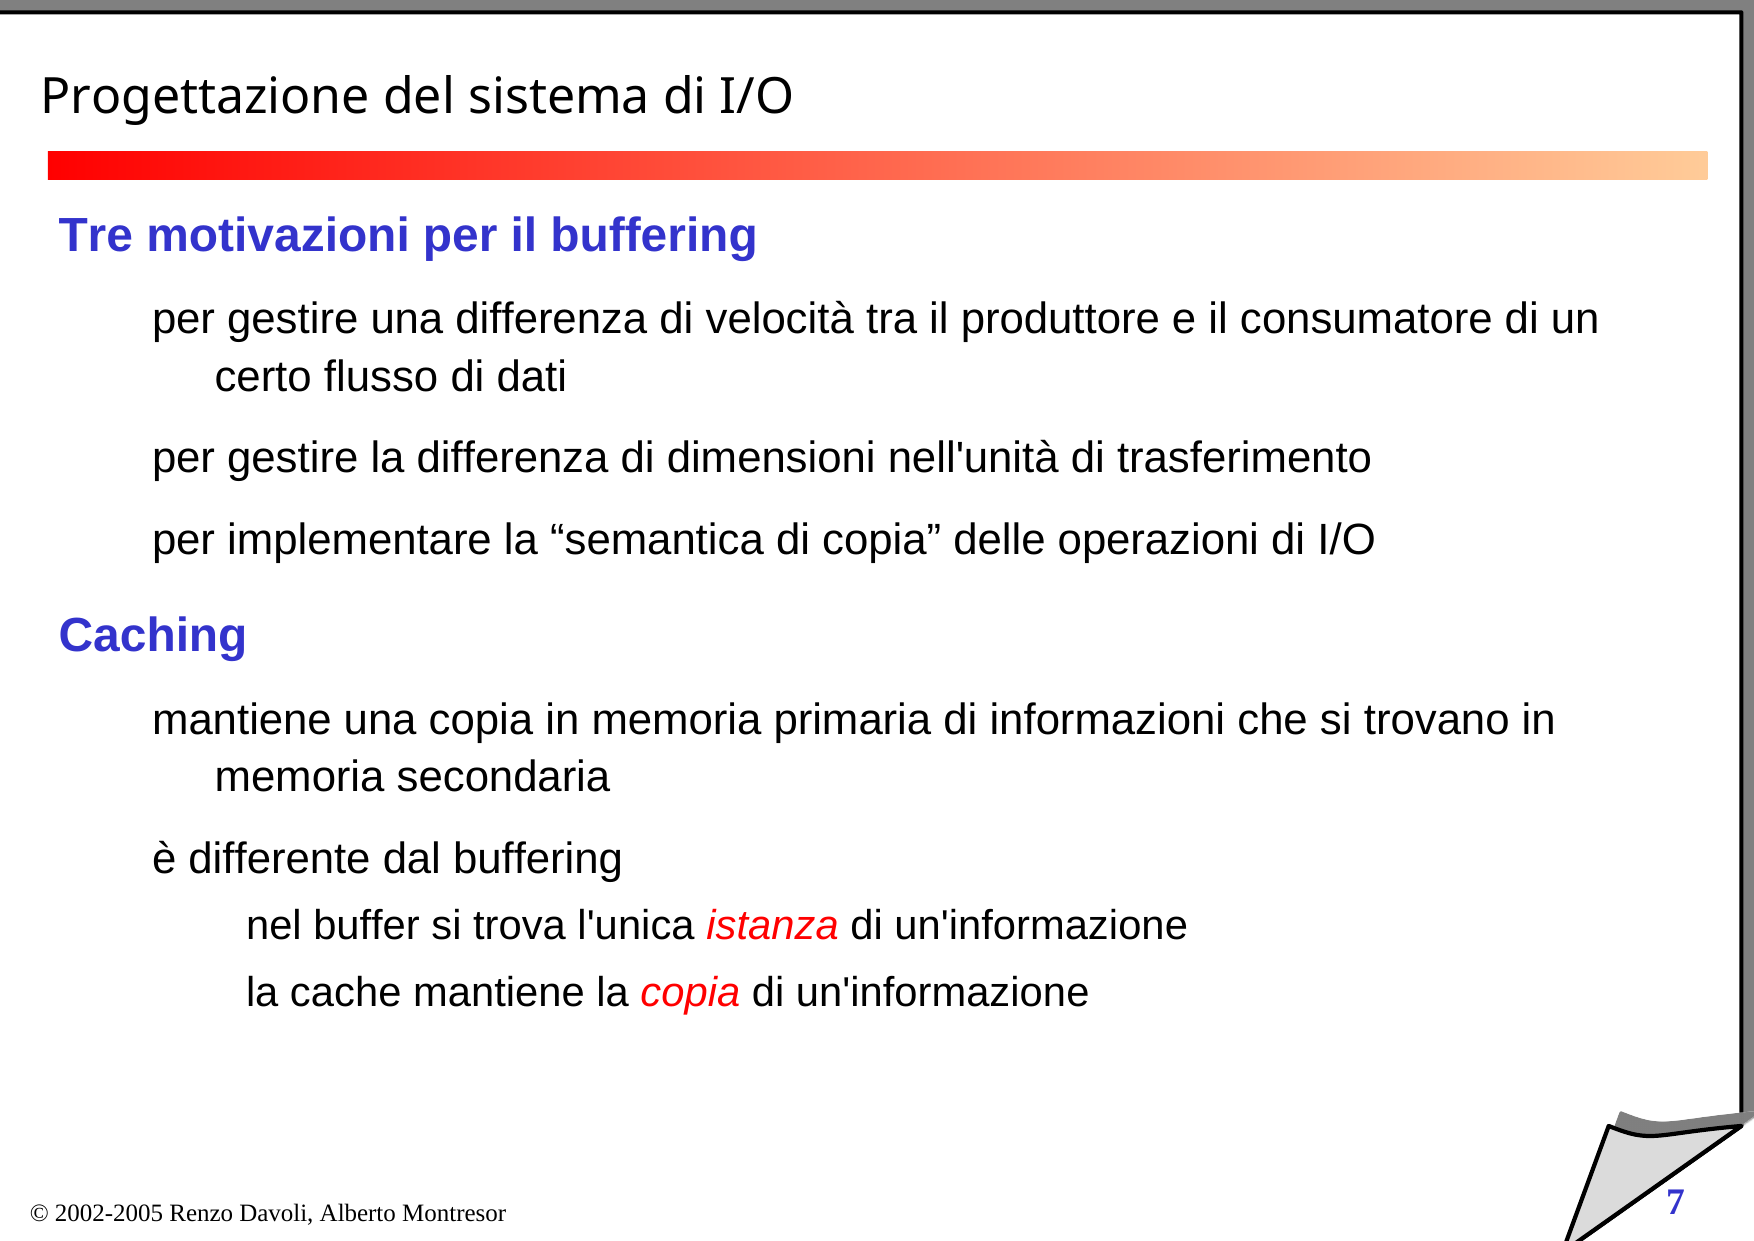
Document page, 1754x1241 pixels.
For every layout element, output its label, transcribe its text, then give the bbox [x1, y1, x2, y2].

title Progettazione del sistema di I/O [40, 49, 1714, 144]
text_box 14 [750, 152, 754, 179]
list Tre motivazioni per il buffering per gestire una differenza di velocità tra il produttore e il consumatore di un certo flusso di dati per gestire la differenza di dimensioni nell'unità di trasferimento per implementare la “semantica di copia” delle operazioni di I/O Caching mantiene una copia in memoria primaria di informazioni che si trovano in memoria secondaria è differente dal buffering nel buffer si trova l'unica istanza di un'informazione la cache mantiene la copia di un'informazione [58, 206, 1696, 1019]
